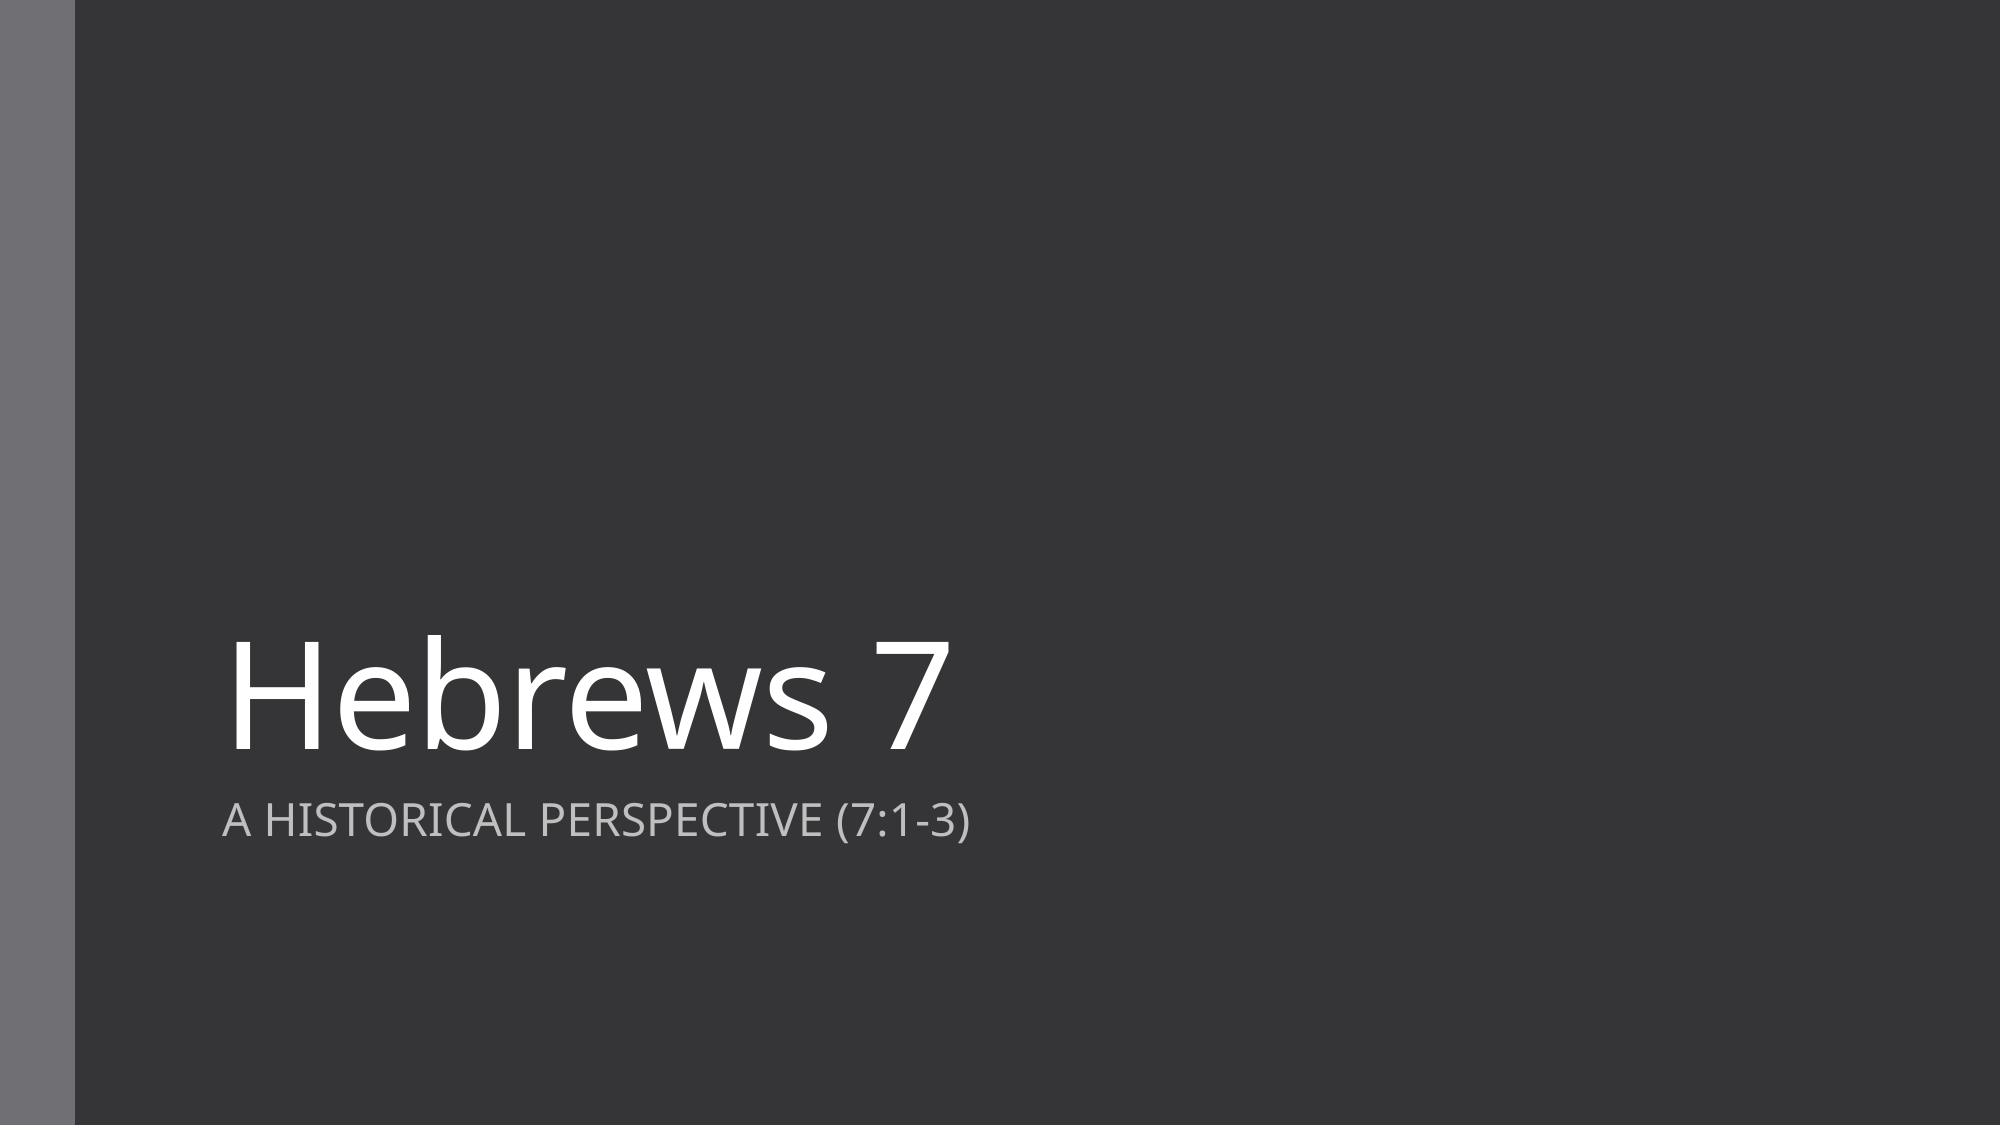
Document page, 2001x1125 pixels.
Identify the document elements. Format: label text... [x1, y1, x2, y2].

title Hebrews 7 [206, 124, 1752, 787]
subtitle A HISTORICAL PERSPECTIVE (7:1-3) [206, 787, 1752, 1066]
